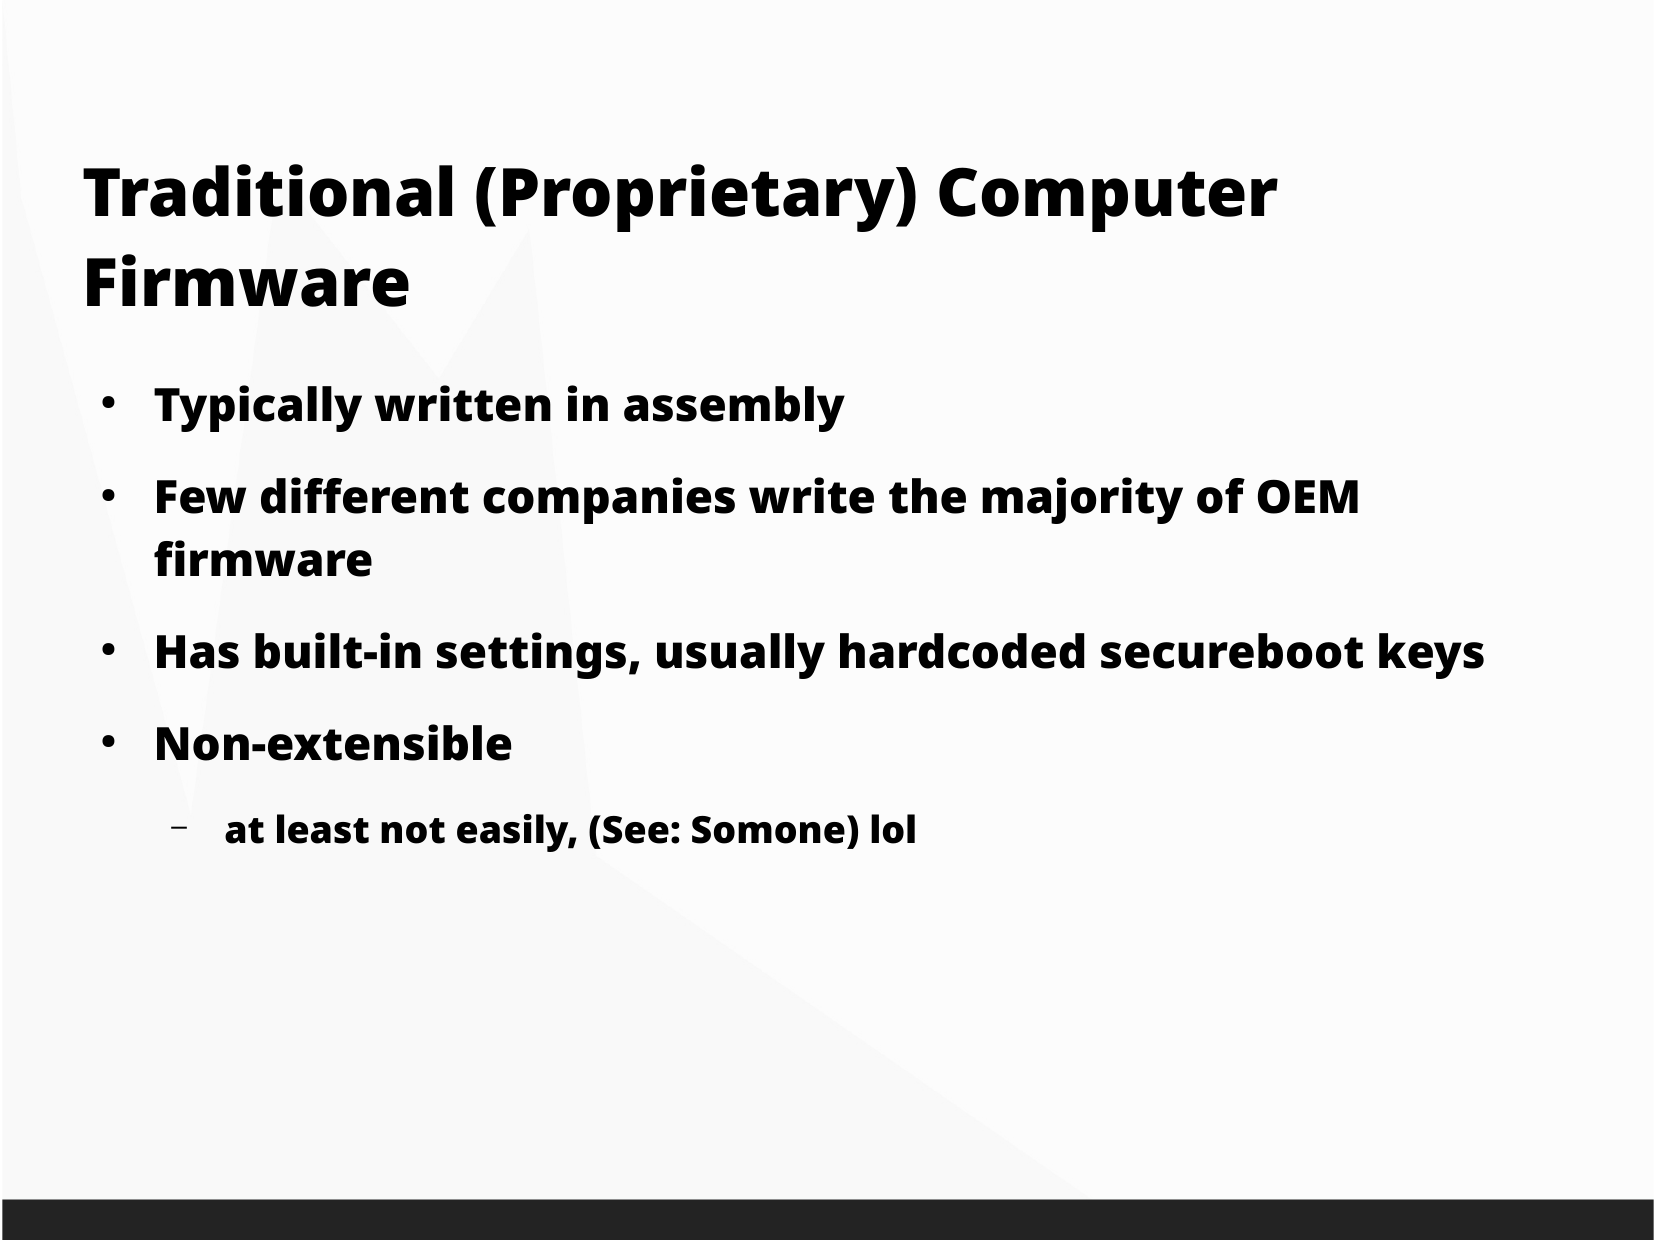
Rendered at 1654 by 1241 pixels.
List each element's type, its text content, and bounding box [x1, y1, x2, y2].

picture [2, 0, 1654, 1241]
title Traditional (Proprietary) Computer Firmware [82, 132, 1571, 340]
list Typically written in assembly Few different companies write the majority of OEM firmware Has built-in settings, usually hardcoded secureboot keys Non-extensible at least not easily, (See: Somone) lol [82, 372, 1571, 908]
